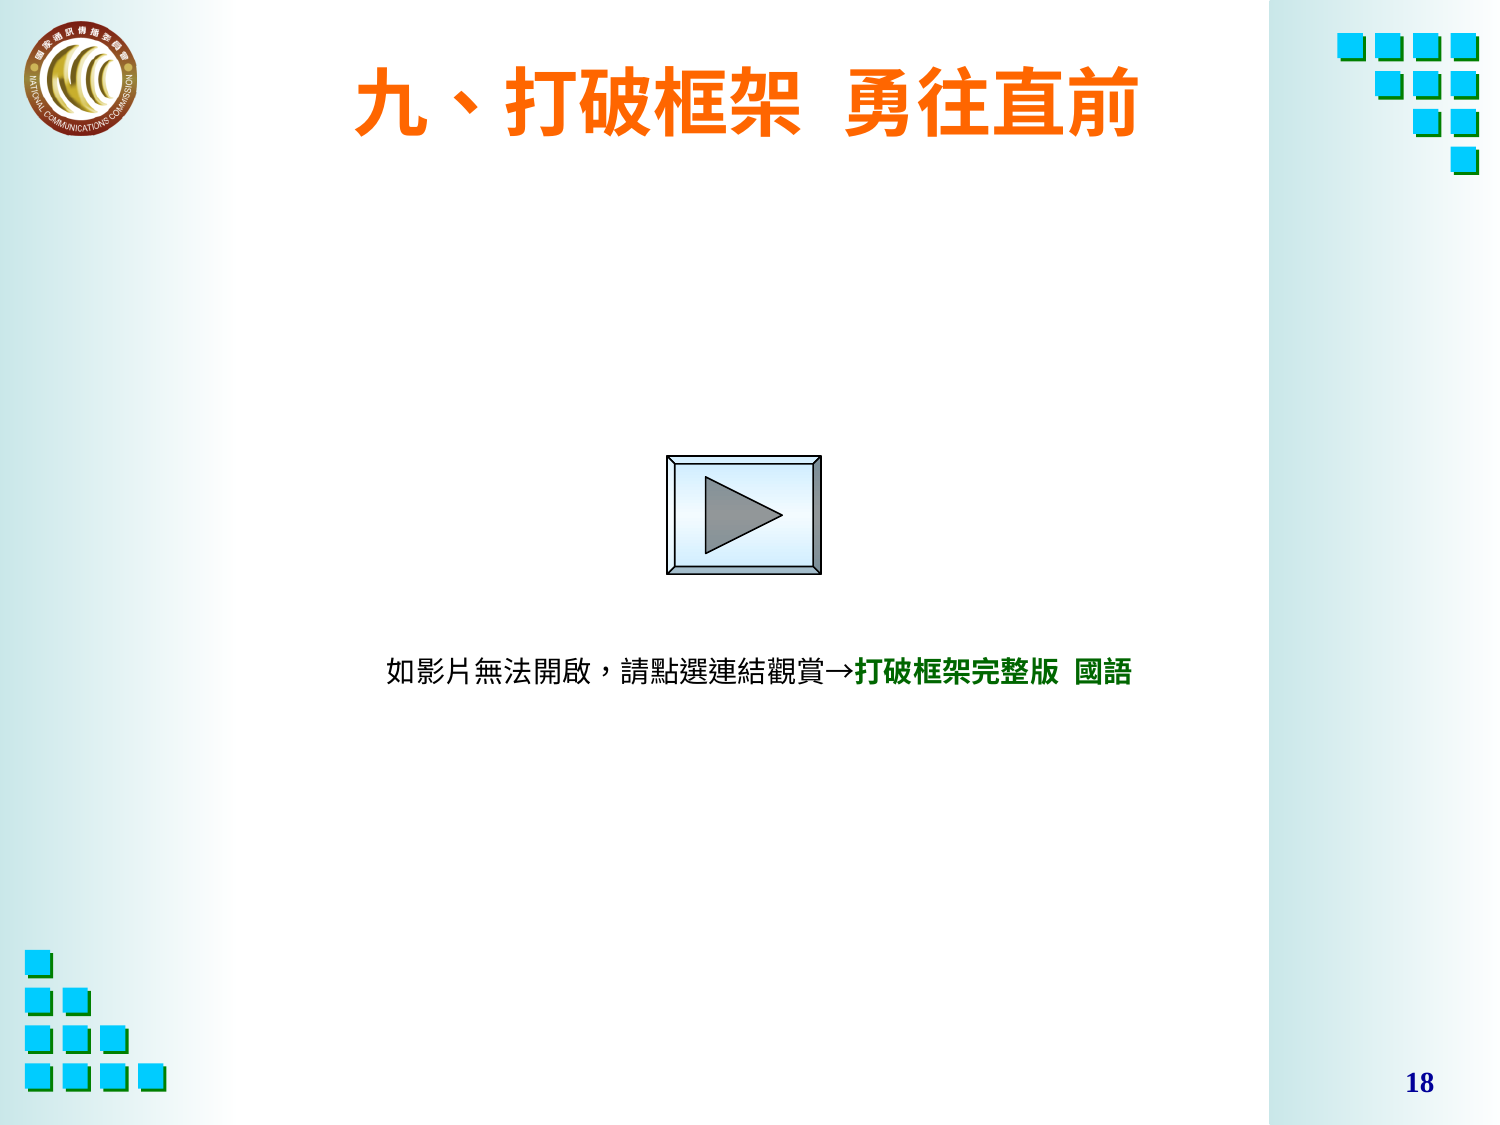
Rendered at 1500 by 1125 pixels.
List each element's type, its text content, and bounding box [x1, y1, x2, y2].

picture [24, 21, 137, 136]
text_box [668, 456, 821, 575]
title 九、打破框架 勇往直前 [154, 82, 1341, 208]
text_box 如影片無法開啟，請點選連結觀賞→打破框架完整版 國語 [372, 645, 1148, 739]
